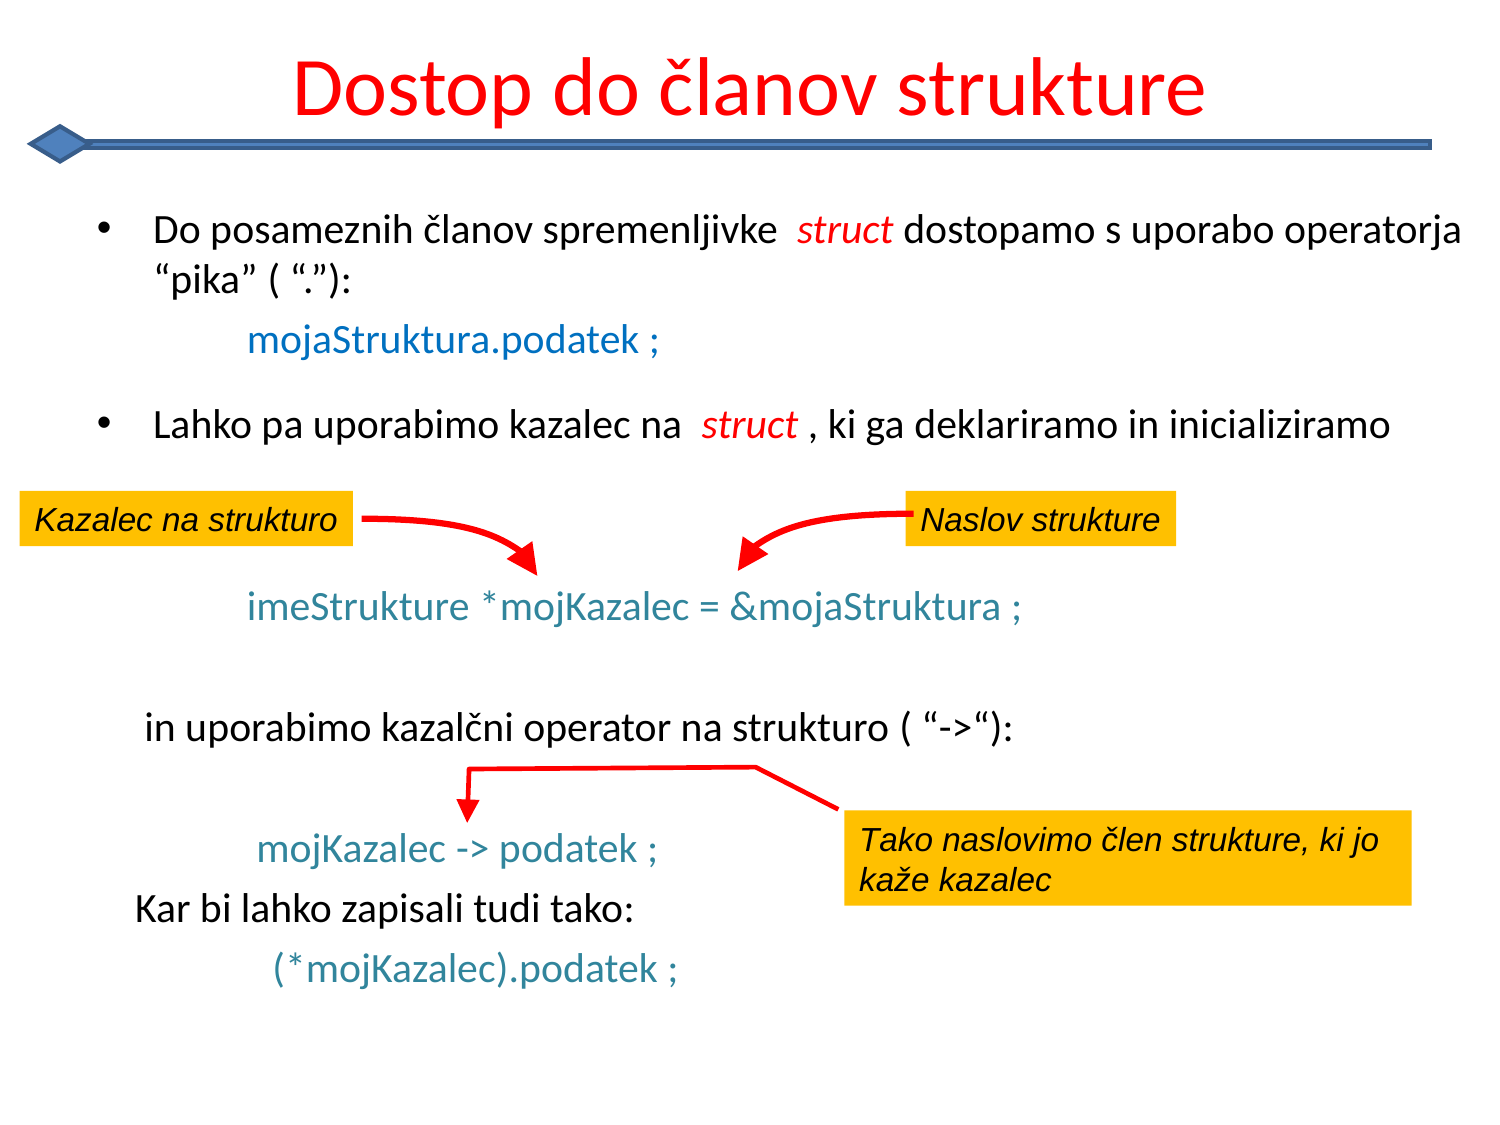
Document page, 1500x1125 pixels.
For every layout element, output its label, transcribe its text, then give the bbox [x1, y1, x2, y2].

text_box Kazalec na strukturo [19, 490, 353, 547]
text_box Tako naslovimo člen strukture, ki jo kaže kazalec [844, 810, 1412, 906]
title Dostop do članov strukture [75, 23, 1426, 141]
list Do posameznih članov spremenljivke struct dostopamo s uporabo operatorja “pika” ( “.”): mojaStruktura.podatek ; Lahko pa uporabimo kazalec na struct , ki ga deklariramo in inicializiramo imeStrukture *mojKazalec = &mojaStruktura ; in uporabimo kazalčni operator na strukturo ( “->“): mojKazalec -> podatek ; Kar bi lahko zapisali tudi tako: (*mojKazalec).podatek ; [81, 194, 1500, 1048]
text_box Naslov strukture [905, 490, 1177, 547]
